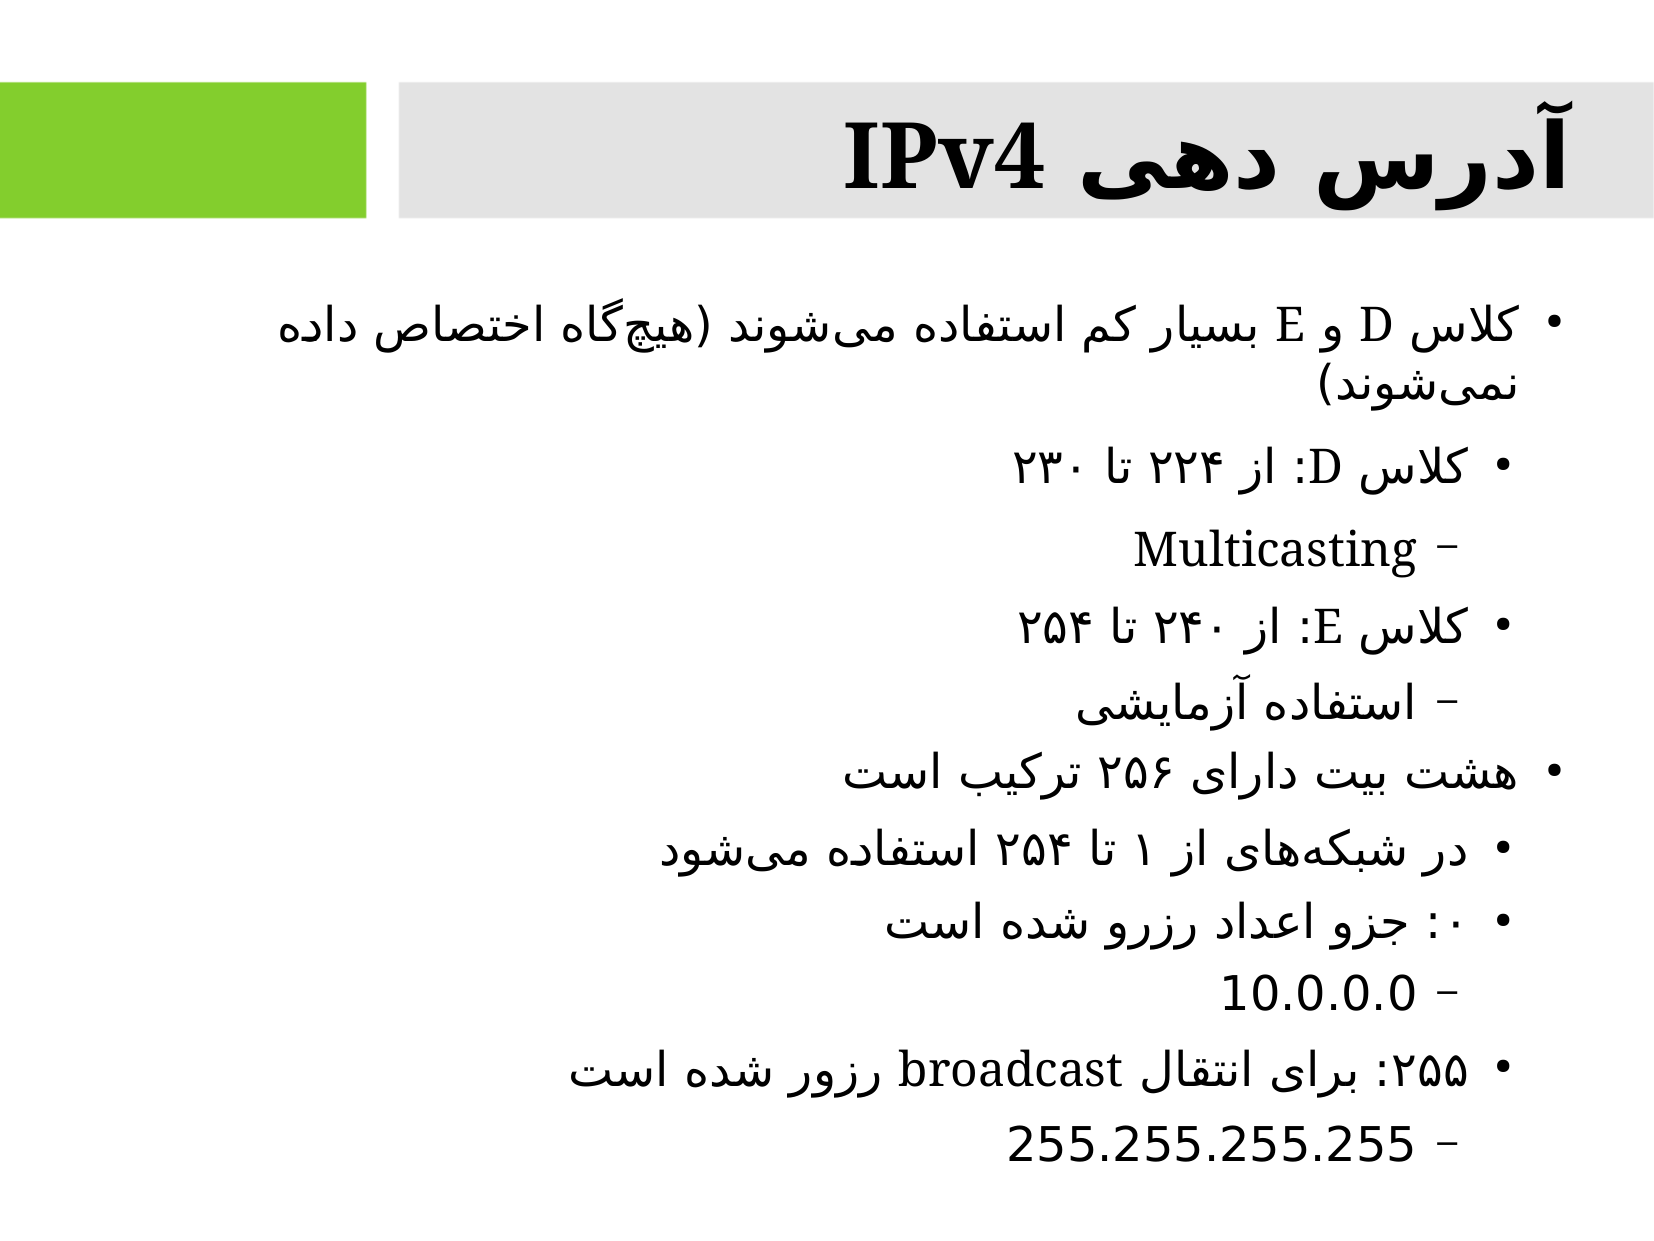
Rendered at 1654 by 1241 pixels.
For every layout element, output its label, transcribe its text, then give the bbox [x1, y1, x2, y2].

picture [0, 0, 1654, 1241]
list کلاس D و E بسیار کم استفاده می‌شوند (هیچ‌گاه اختصاص داده نمی‌شوند) کلاس D: از ۲۲۴ تا ۲۳۰ Multicasting کلاس E: از ۲۴۰ تا ۲۵۴ استفاده آزمایشی هشت بیت دارای ۲۵۶ ترکیب است در شبکه‌های از ۱ تا ۲۵۴ استفاده می‌شود ۰: جزو اعداد رزرو شده است 10.0.0.0 ۲۵۵: برای انتقال broadcast رزور شده است 255.255.255.255 [82, 290, 1571, 1182]
title آدرس دهی IPv4 [82, 49, 1571, 257]
